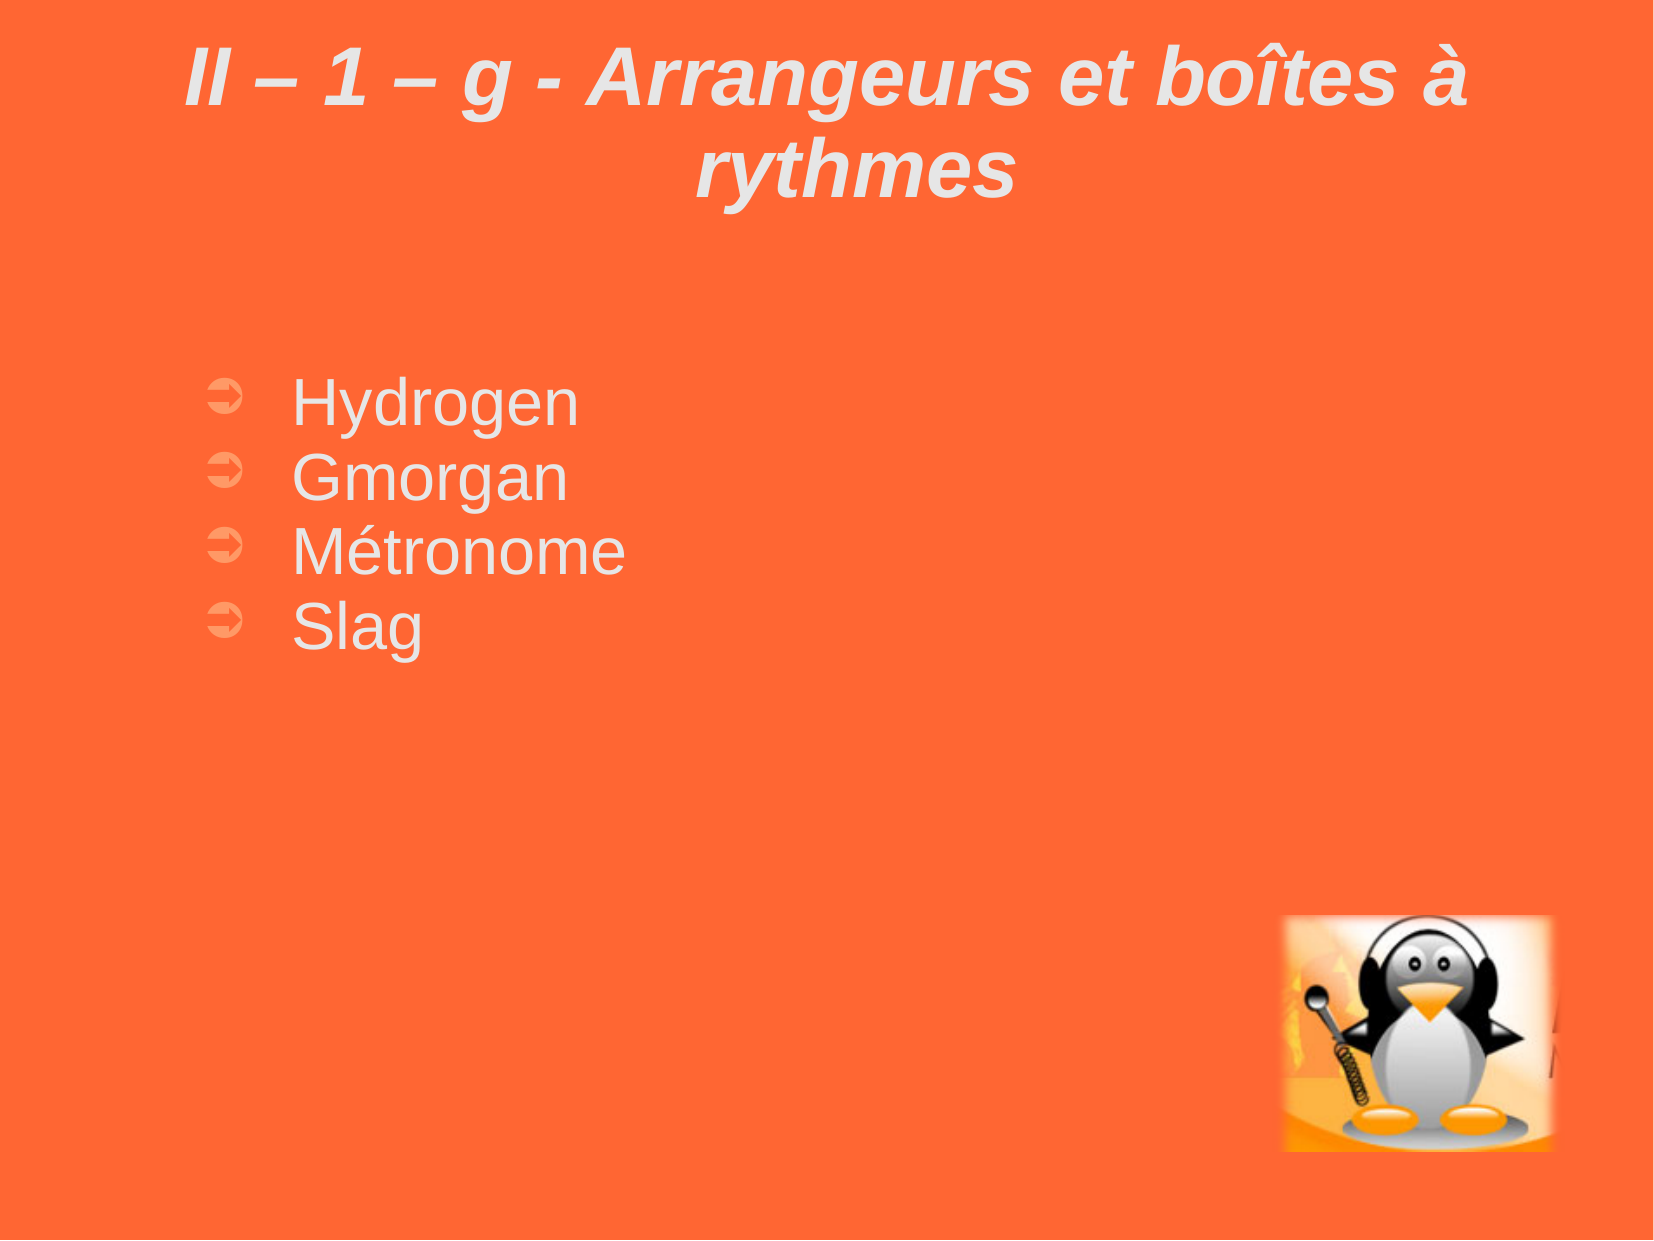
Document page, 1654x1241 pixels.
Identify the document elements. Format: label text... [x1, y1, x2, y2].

title II – 1 – g - Arrangeurs et boîtes à rythmes [121, 19, 1534, 227]
picture [1272, 1147, 1565, 1152]
list Hydrogen Gmorgan Métronome Slag [178, 364, 1570, 1147]
